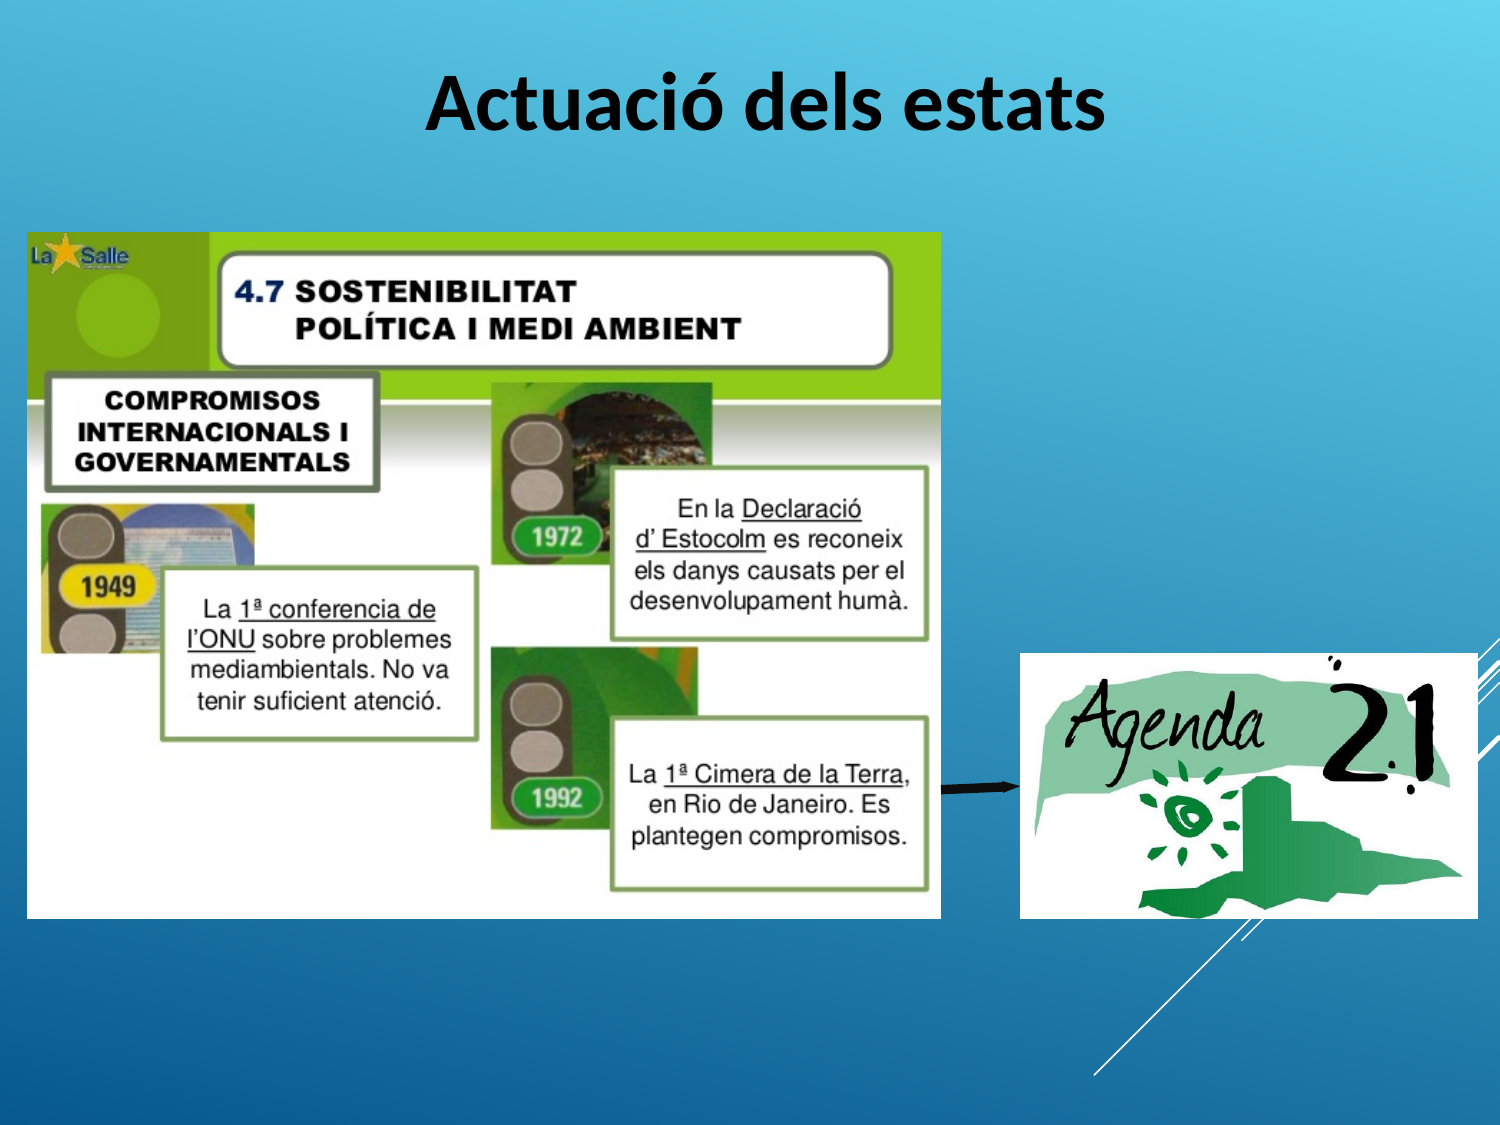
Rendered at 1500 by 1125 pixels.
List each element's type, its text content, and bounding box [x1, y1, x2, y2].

picture [1020, 653, 1478, 919]
picture [27, 233, 941, 919]
text_box Actuació dels estats [81, 39, 1452, 156]
